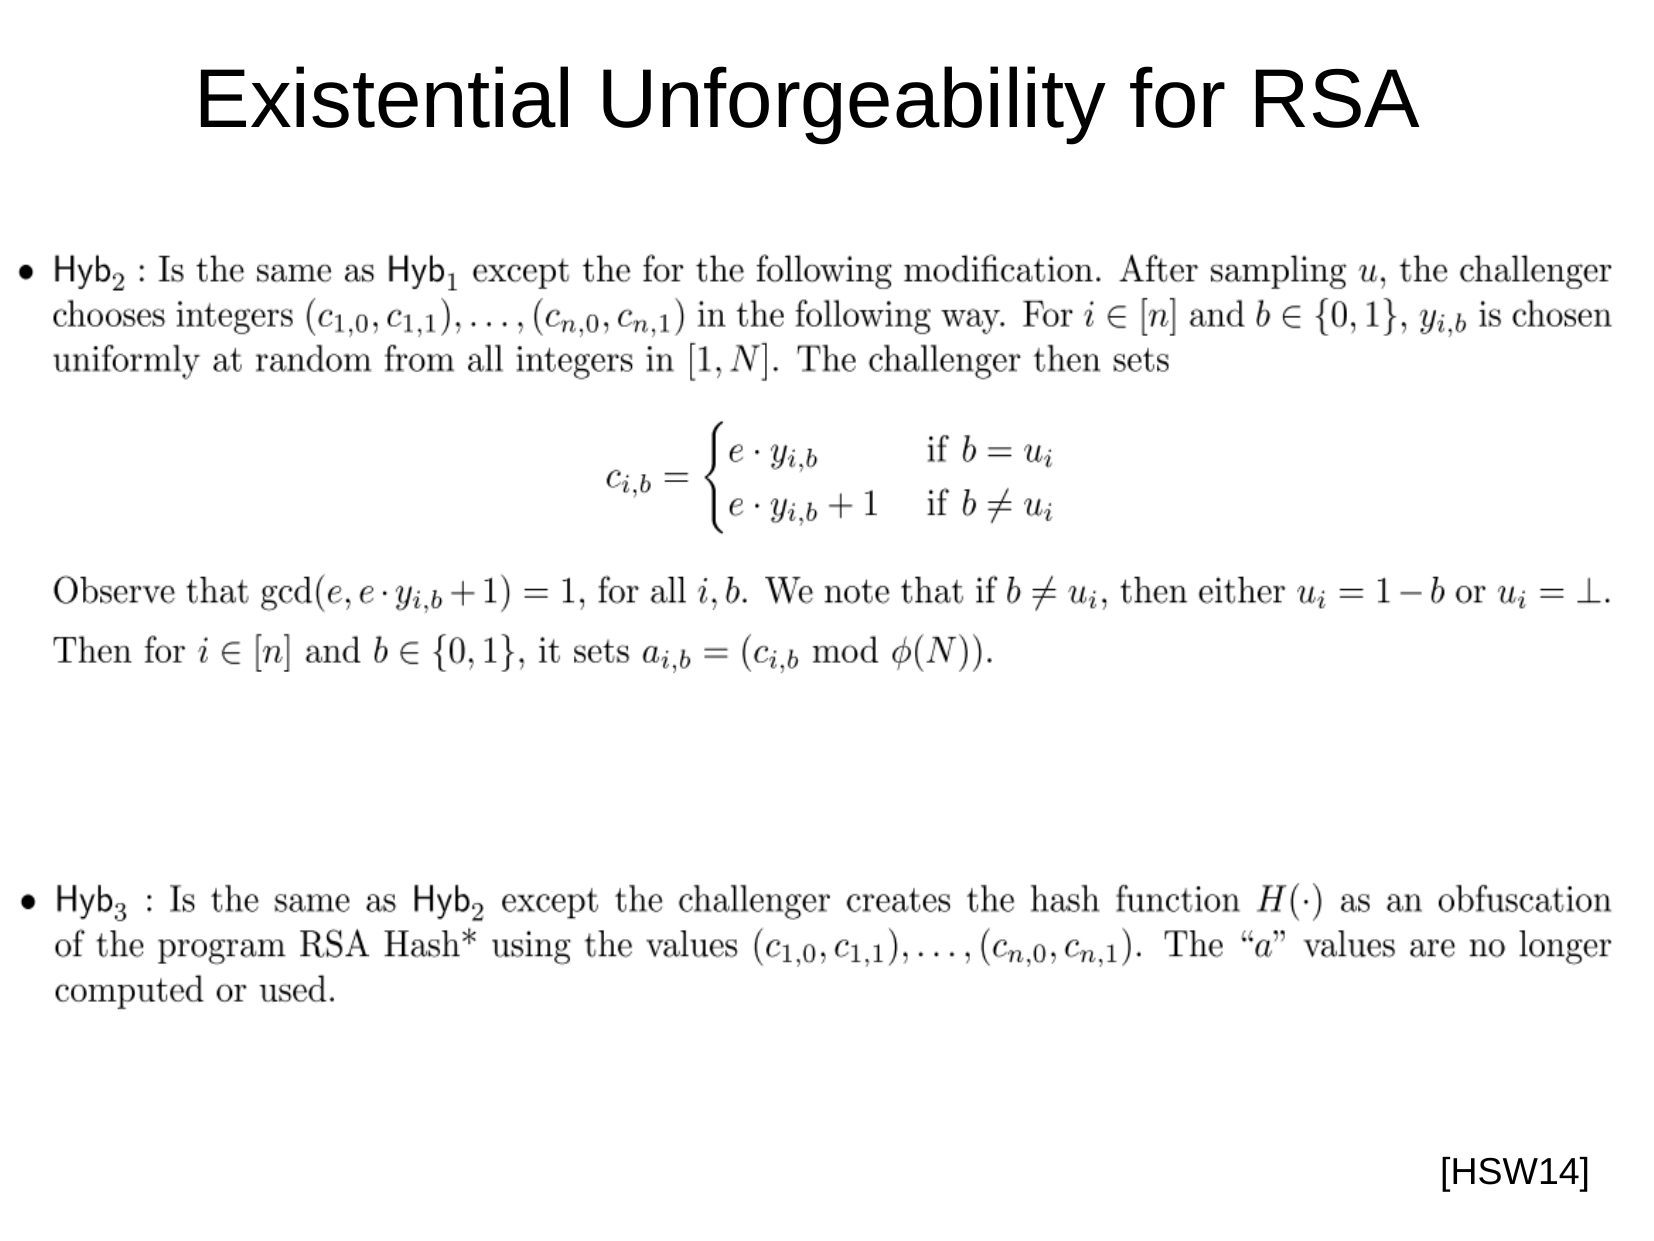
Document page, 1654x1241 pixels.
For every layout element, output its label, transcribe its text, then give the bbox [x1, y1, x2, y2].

text_box [HSW14] [1425, 1143, 1606, 1201]
picture [5, 870, 1641, 1021]
picture [7, 241, 1654, 687]
text_box Existential Unforgeability for RSA [180, 45, 1441, 154]
